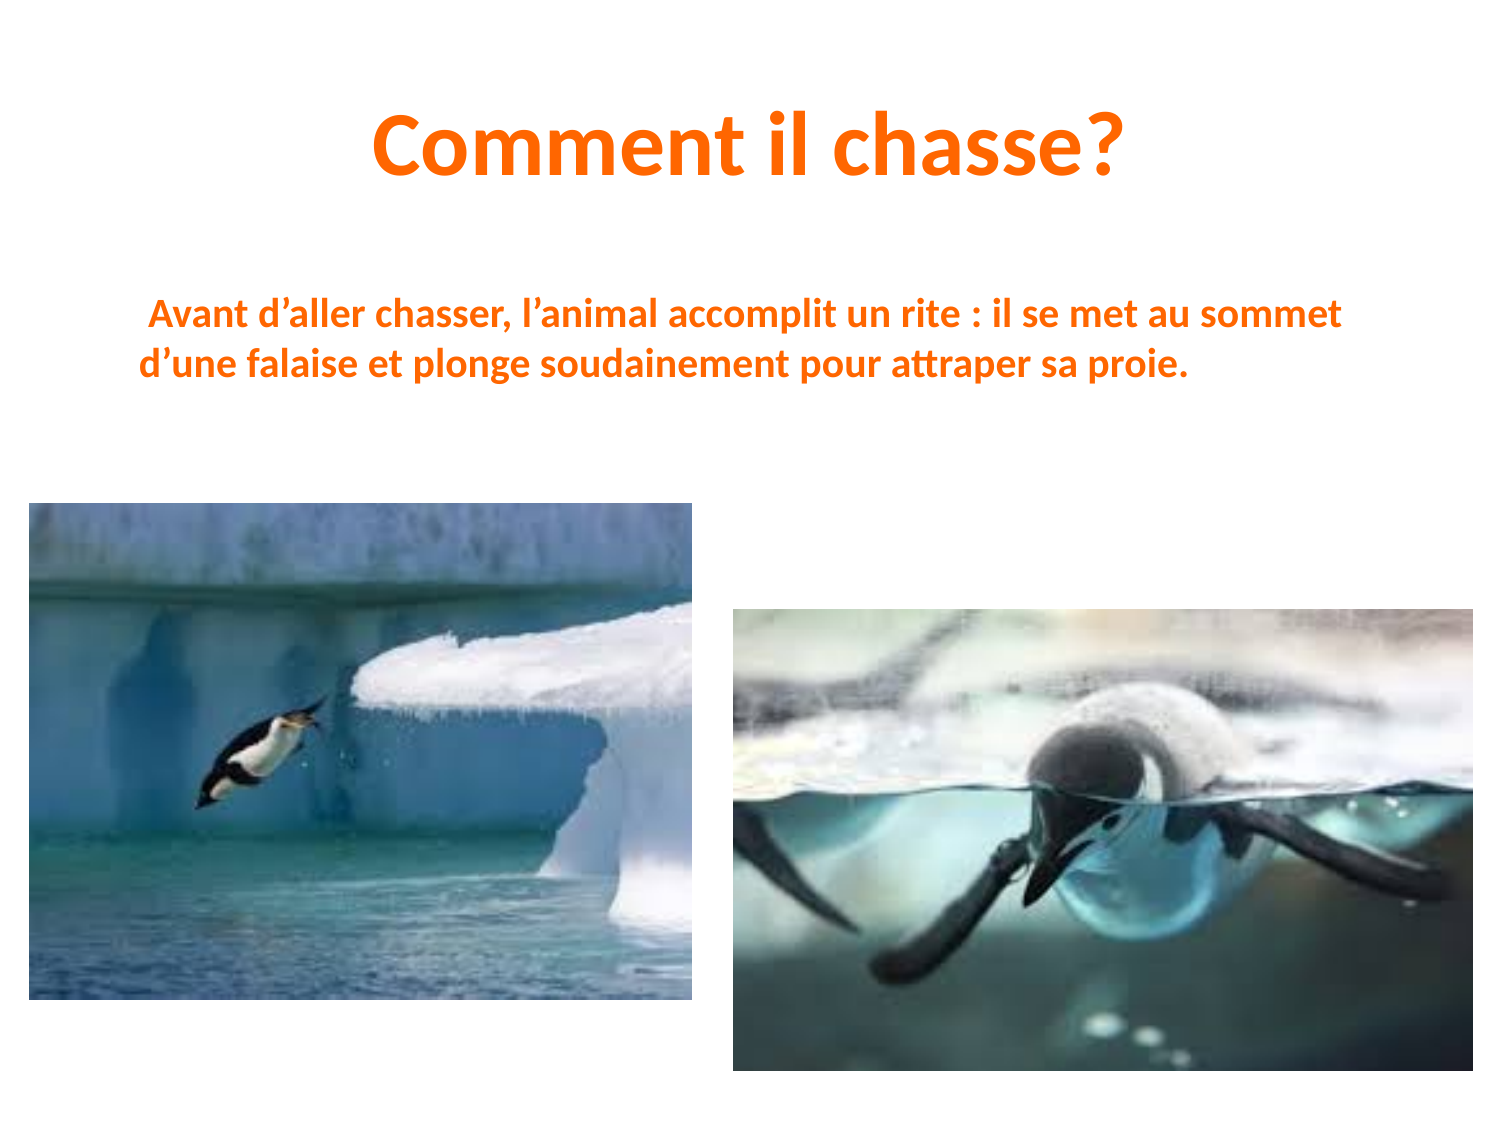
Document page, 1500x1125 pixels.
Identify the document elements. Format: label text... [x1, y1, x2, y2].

title Comment il chasse? [75, 45, 1425, 233]
picture [29, 503, 692, 1000]
picture [733, 609, 1473, 1071]
text_box Avant d’aller chasser, l’animal accomplit un rite : il se met au sommet d’une falaise et plonge soudainement pour attraper sa proie. [123, 278, 1412, 395]
